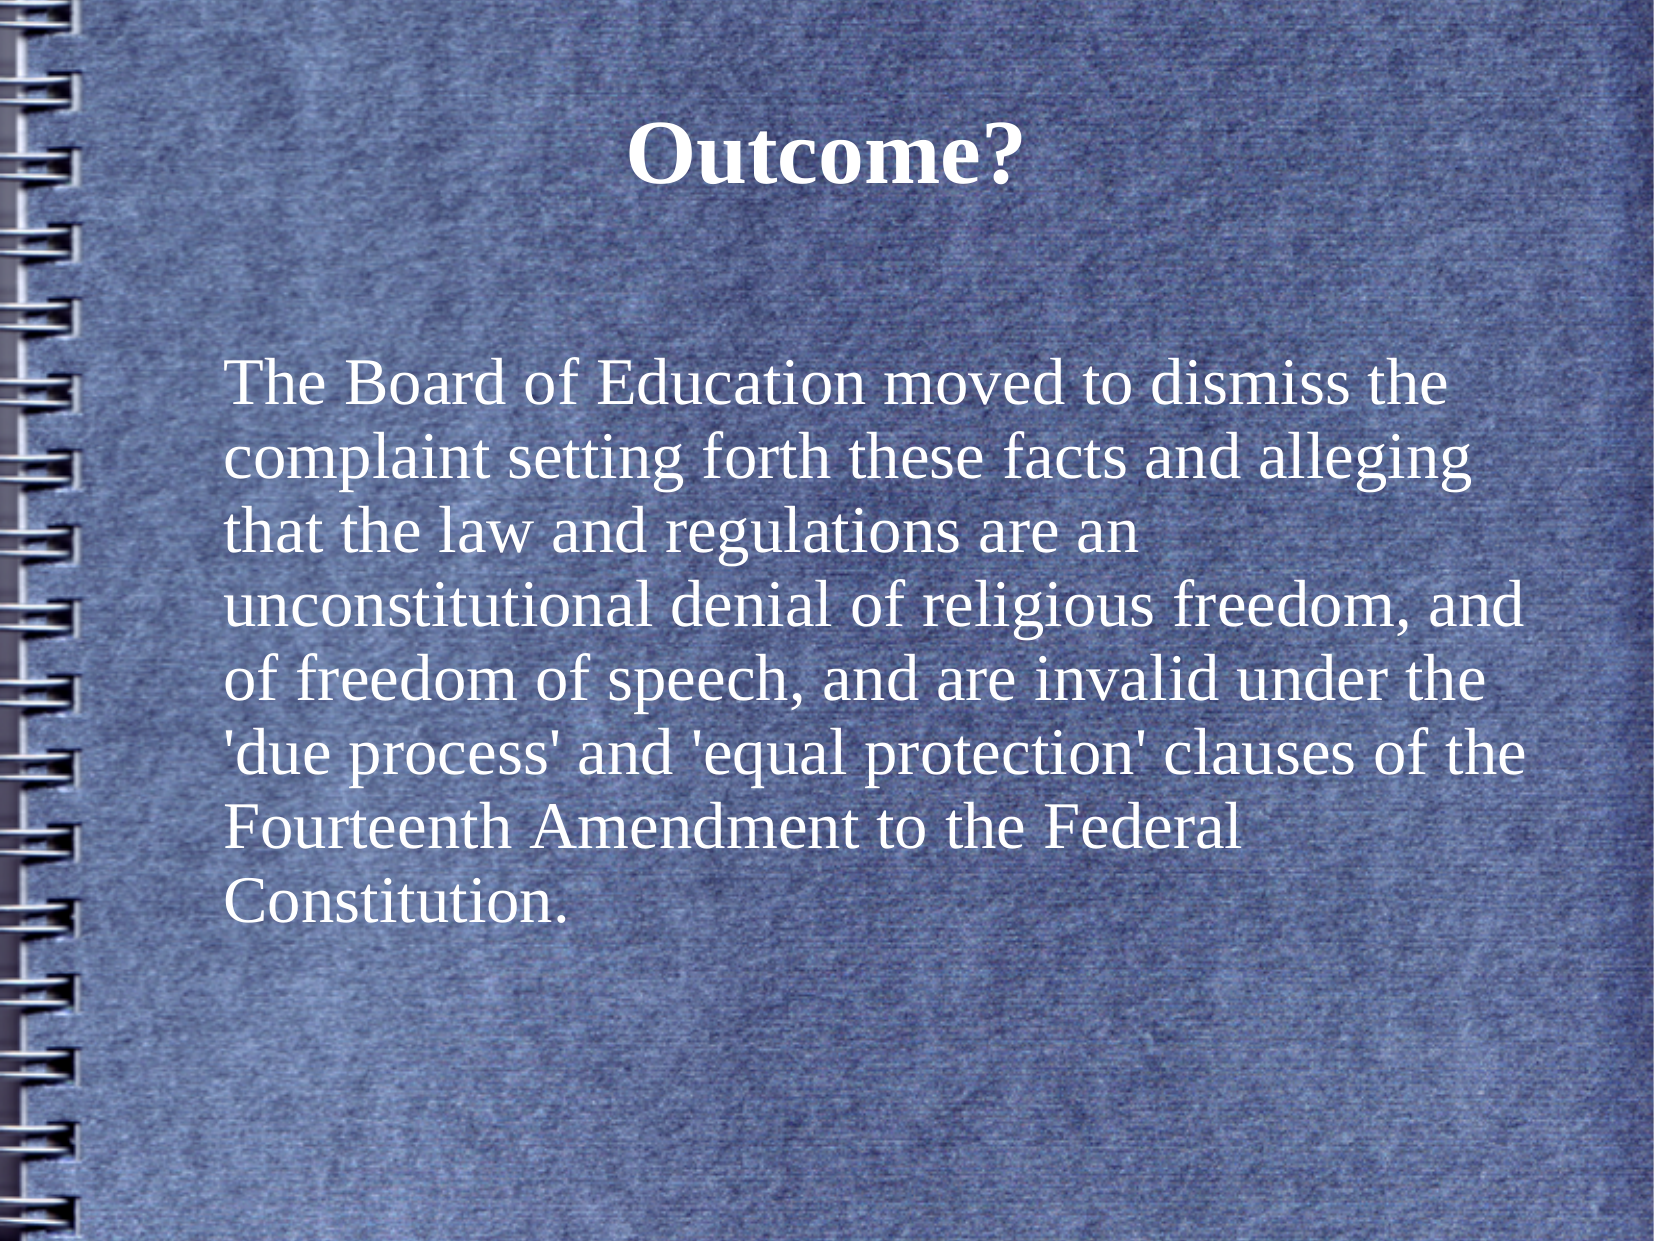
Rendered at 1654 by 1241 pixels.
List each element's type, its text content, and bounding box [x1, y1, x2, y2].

title Outcome? [82, 49, 1571, 257]
list The Board of Education moved to dismiss the complaint setting forth these facts and alleging that the law and regulations are an unconstitutional denial of religious freedom, and of freedom of speech, and are invalid under the 'due process' and 'equal protection' clauses of the Fourteenth Amendment to the Federal Constitution. [152, 344, 1534, 1127]
picture [0, 0, 1654, 1241]
